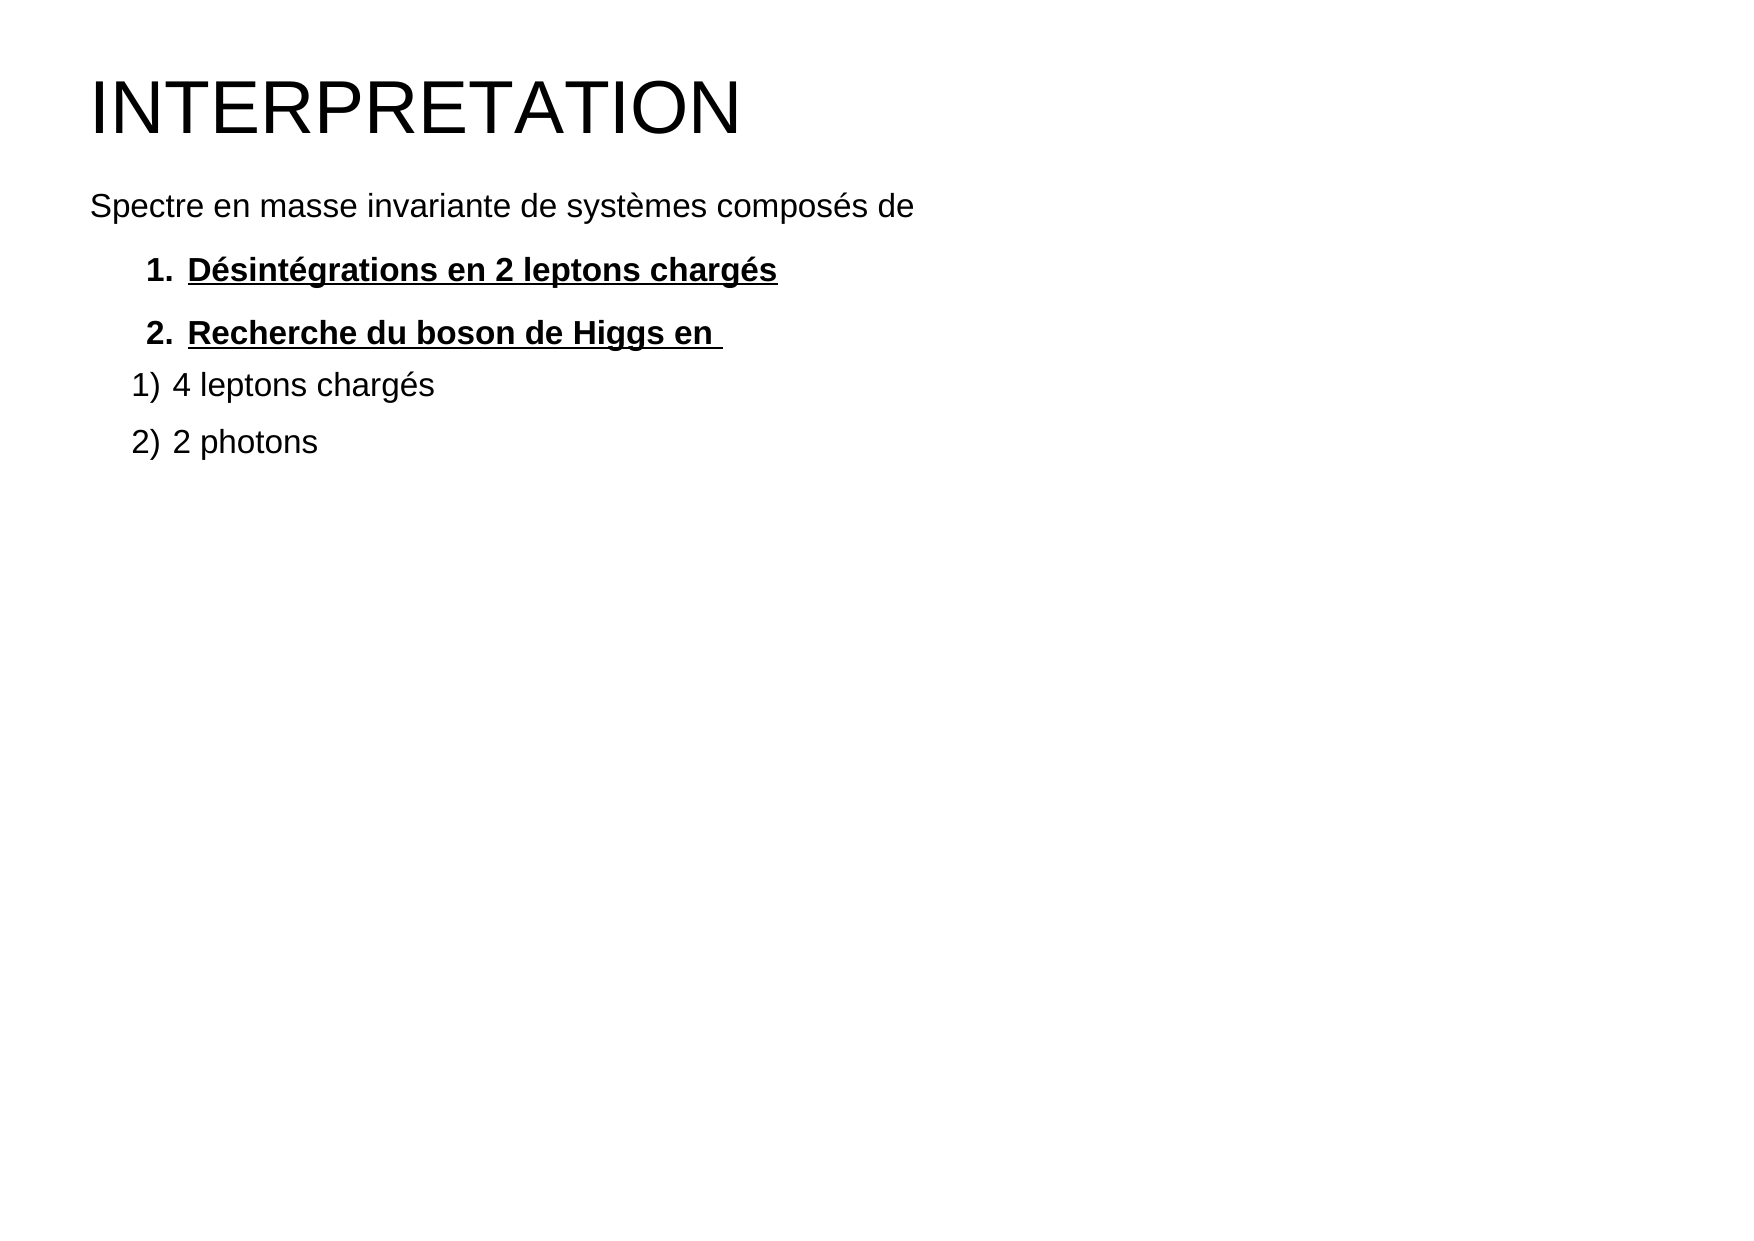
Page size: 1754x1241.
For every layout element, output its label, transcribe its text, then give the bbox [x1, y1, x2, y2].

title INTERPRETATION [75, 50, 1686, 157]
list Spectre en masse invariante de systèmes composés de Désintégrations en 2 leptons chargés Recherche du boson de Higgs en 4 leptons chargés 2 photons [75, 176, 1686, 918]
